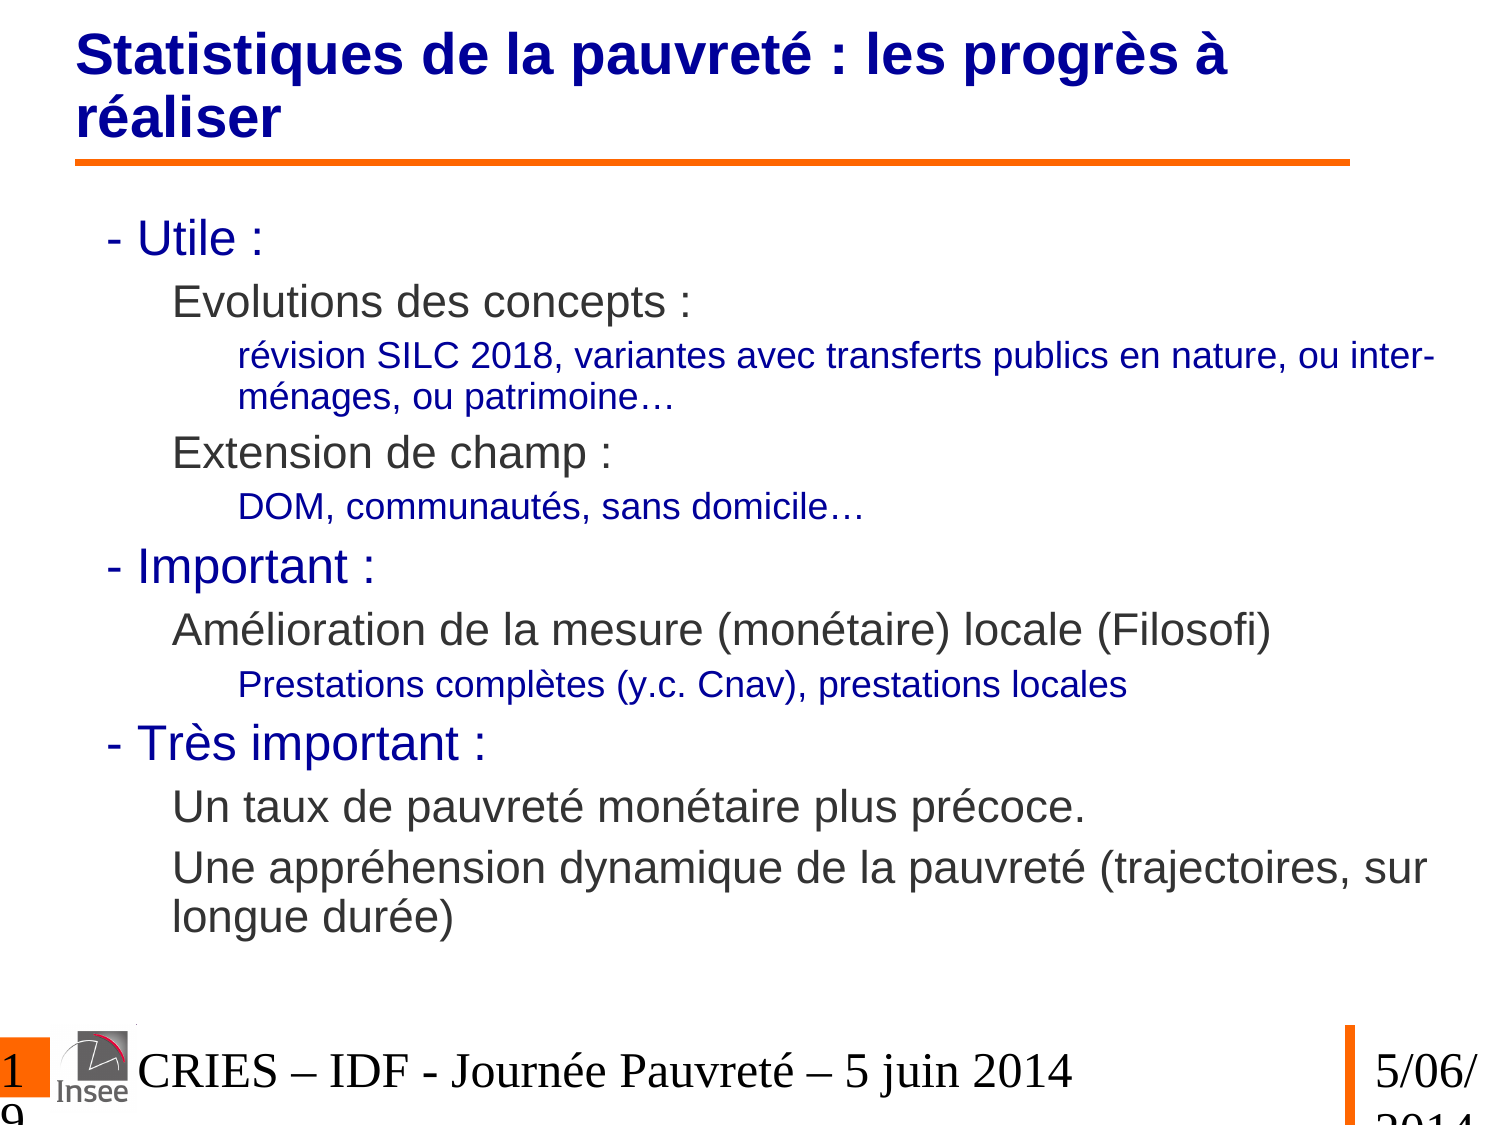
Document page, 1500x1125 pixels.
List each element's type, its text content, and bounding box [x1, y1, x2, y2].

picture [50, 1024, 137, 1113]
list - Utile : Evolutions des concepts : révision SILC 2018, variantes avec transferts publics en nature, ou inter-ménages, ou patrimoine… Extension de champ : DOM, communautés, sans domicile… - Important : Amélioration de la mesure (monétaire) locale (Filosofi) Prestations complètes (y.c. Cnav), prestations locales - Très important : Un taux de pauvreté monétaire plus précoce. Une appréhension dynamique de la pauvreté (trajectoires, sur longue durée) [50, 212, 1450, 1004]
title Statistiques de la pauvreté : les progrès à réaliser [75, 24, 1351, 151]
